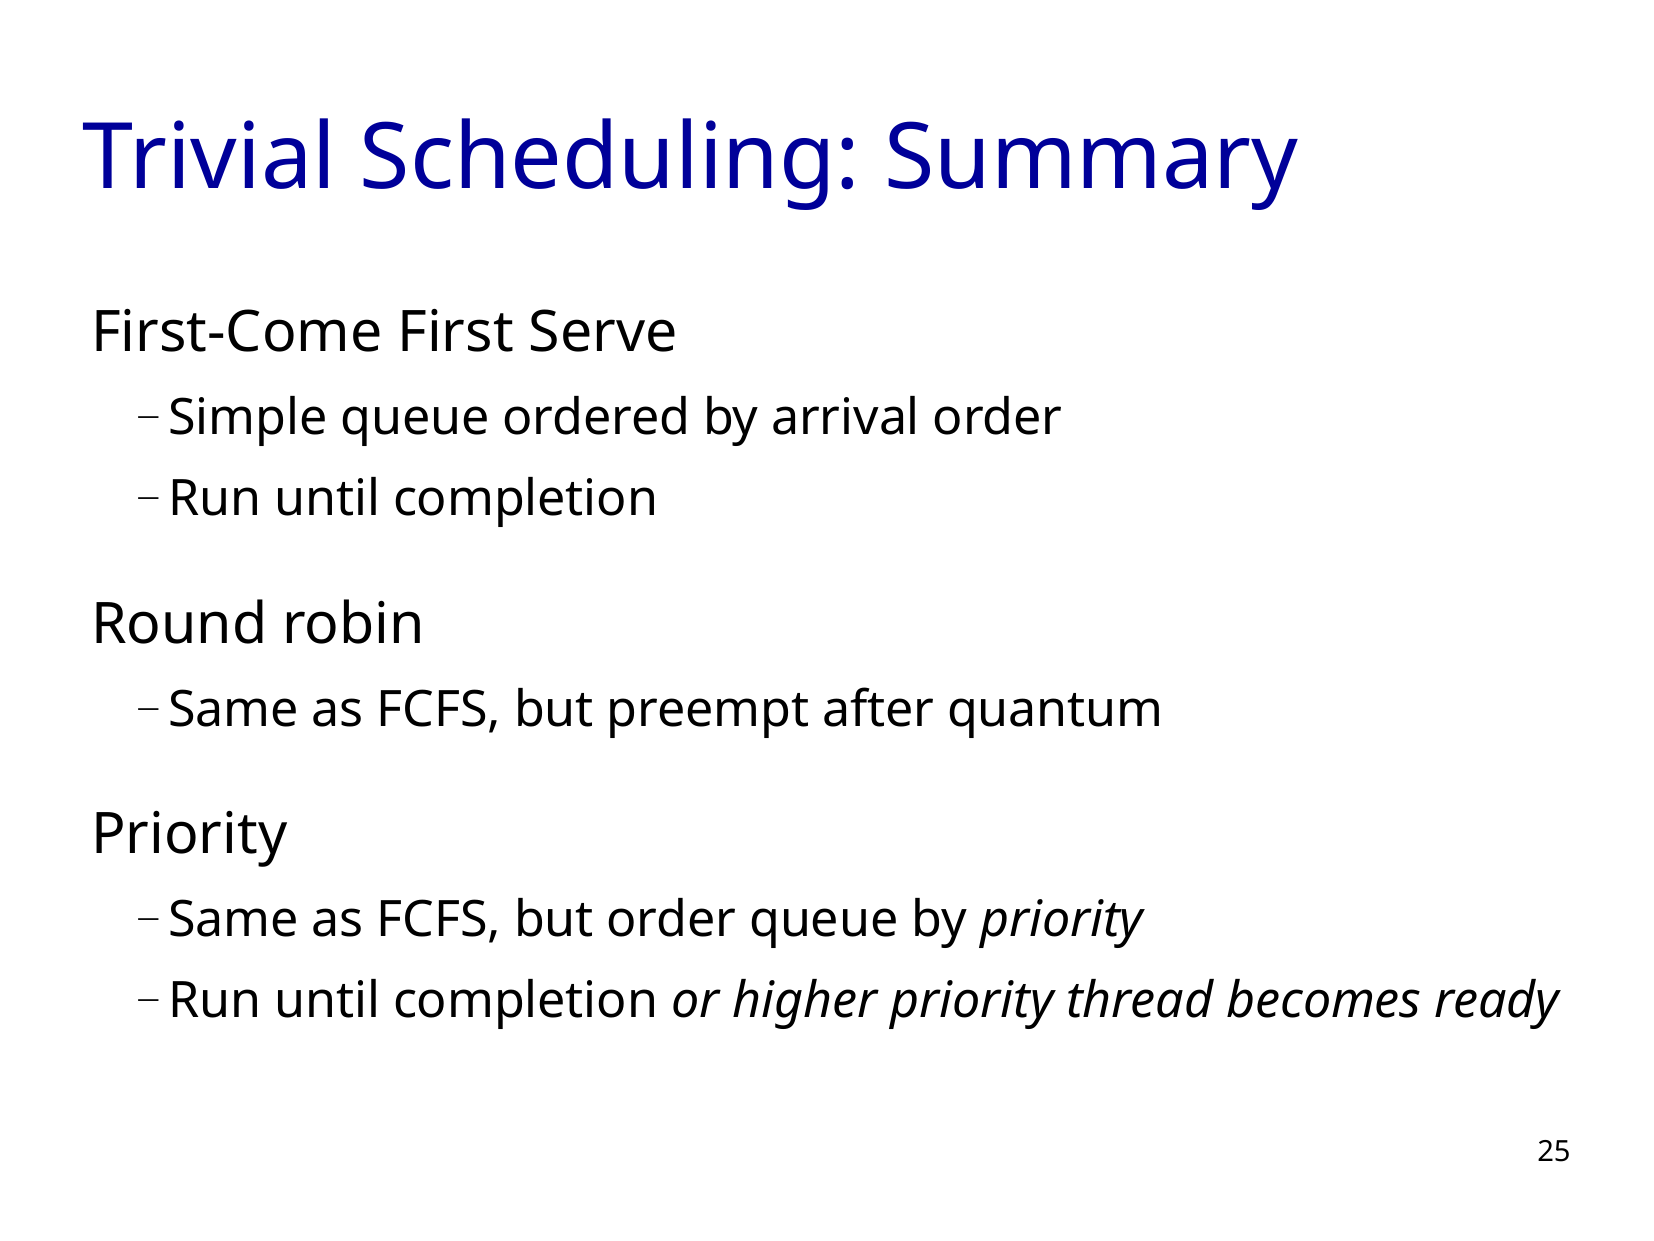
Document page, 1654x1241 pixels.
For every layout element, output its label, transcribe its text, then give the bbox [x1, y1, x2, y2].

title Trivial Scheduling: Summary [82, 49, 1571, 257]
list First-Come First Serve Simple queue ordered by arrival order Run until completion Round robin Same as FCFS, but preempt after quantum Priority Same as FCFS, but order queue by priority Run until completion or higher priority thread becomes ready [60, 290, 1571, 1096]
